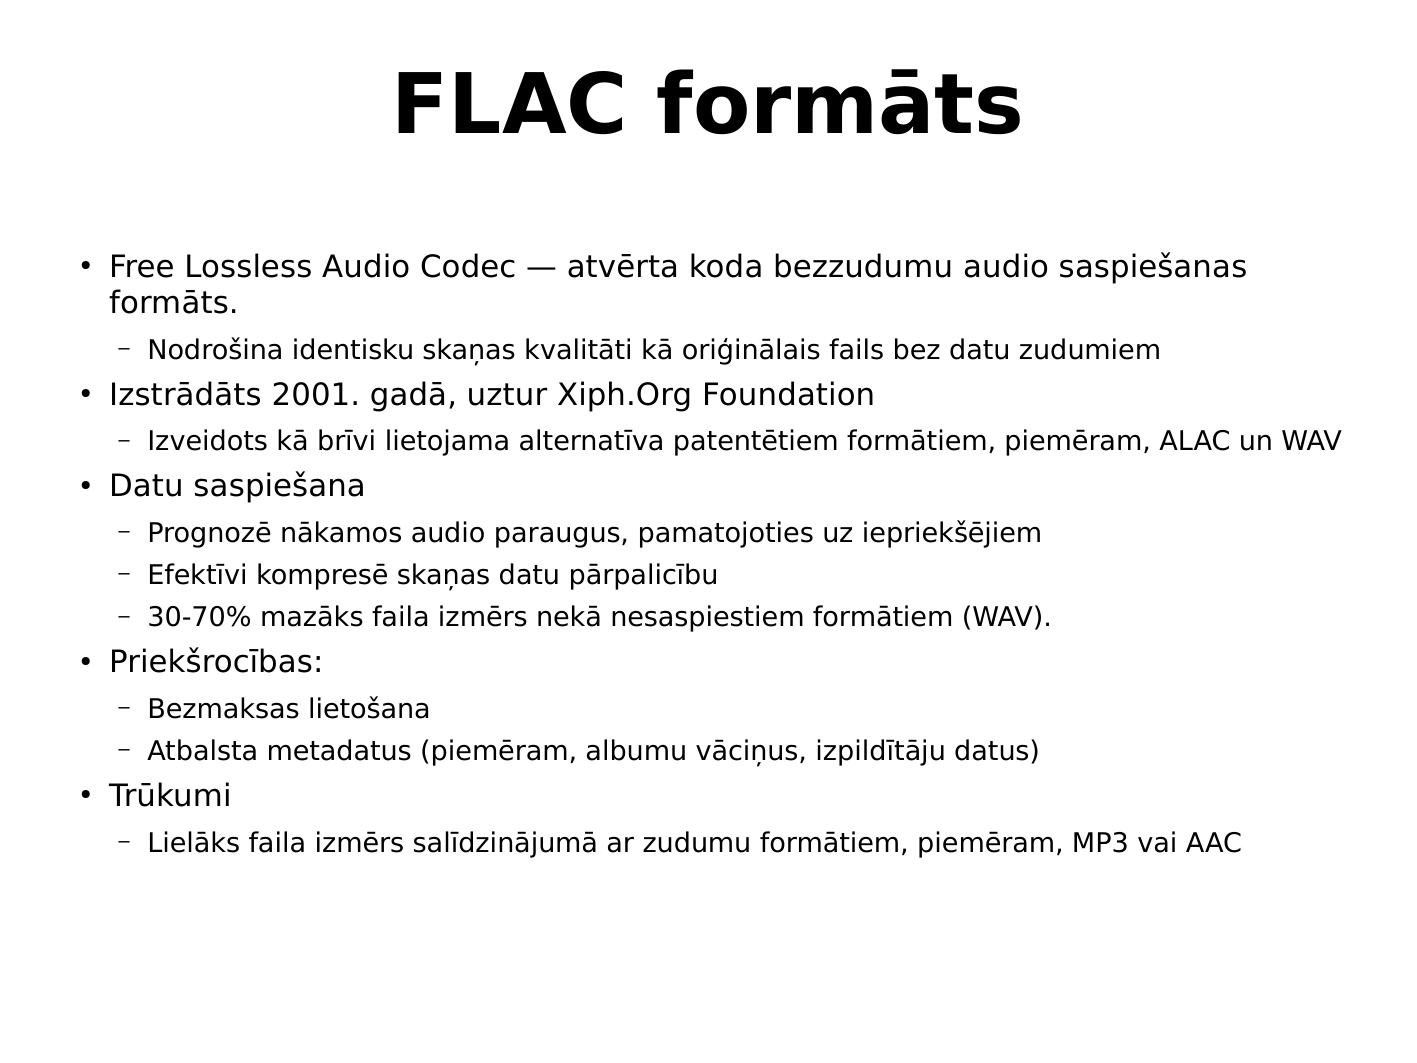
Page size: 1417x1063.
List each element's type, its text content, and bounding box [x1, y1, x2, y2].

title FLAC formāts [70, 42, 1346, 168]
list Free Lossless Audio Codec — atvērta koda bezzudumu audio saspiešanas formāts. Nodrošina identisku skaņas kvalitāti kā oriģinālais fails bez datu zudumiem Izstrādāts 2001. gadā, uztur Xiph.Org Foundation Izveidots kā brīvi lietojama alternatīva patentētiem formātiem, piemēram, ALAC un WAV Datu saspiešana Prognozē nākamos audio paraugus, pamatojoties uz iepriekšējiem Efektīvi kompresē skaņas datu pārpalicību 30-70% mazāks faila izmērs nekā nesaspiestiem formātiem (WAV). Priekšrocības: Bezmaksas lietošana Atbalsta metadatus (piemēram, albumu vāciņus, izpildītāju datus) Trūkumi Lielāks faila izmērs salīdzinājumā ar zudumu formātiem, piemēram, MP3 vai AAC [70, 248, 1346, 865]
